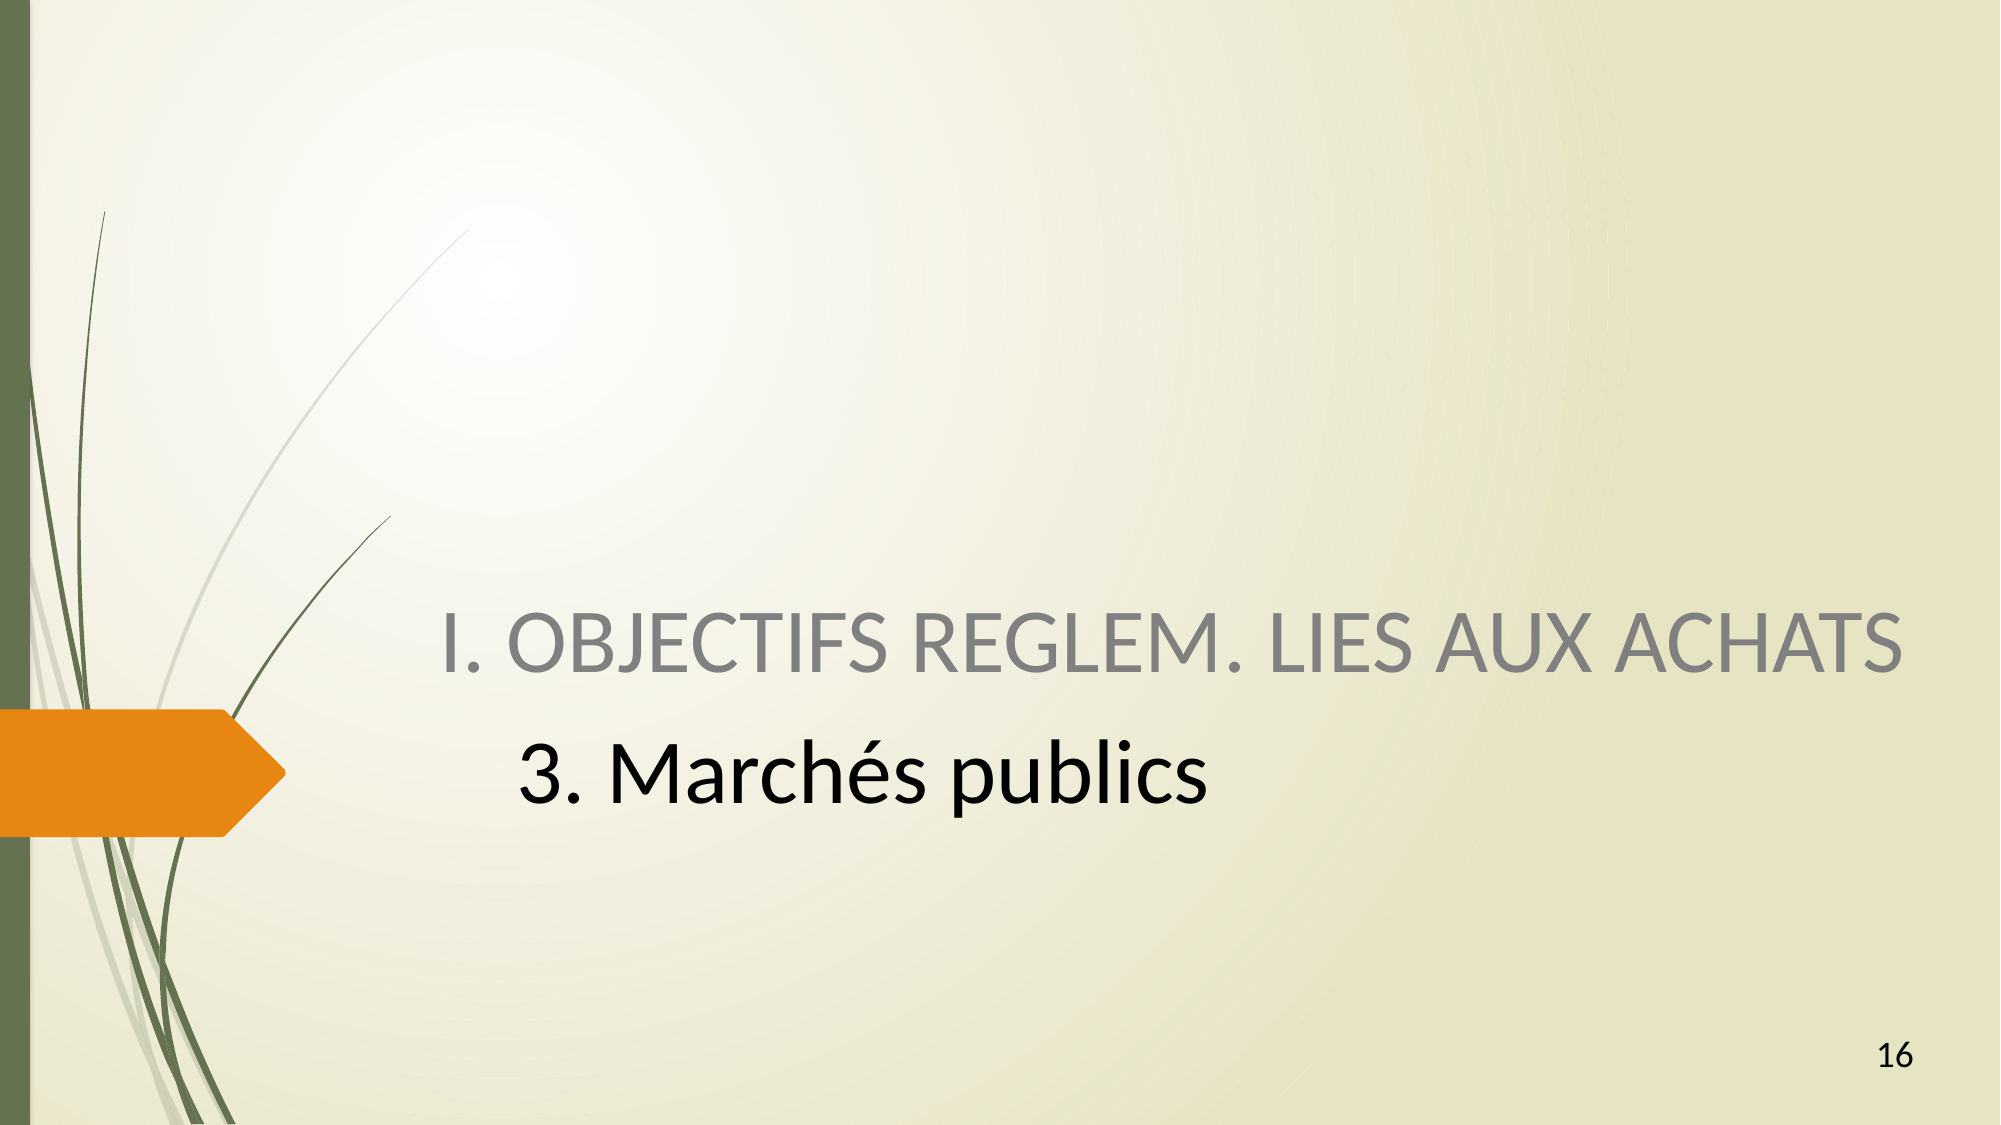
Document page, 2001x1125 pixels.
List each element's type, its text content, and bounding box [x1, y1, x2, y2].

text_box <numéro> [1861, 1022, 1958, 1083]
title I. OBJECTIFS REGLEM. LIES AUX ACHATS 3. Marchés publics [424, 461, 1929, 834]
